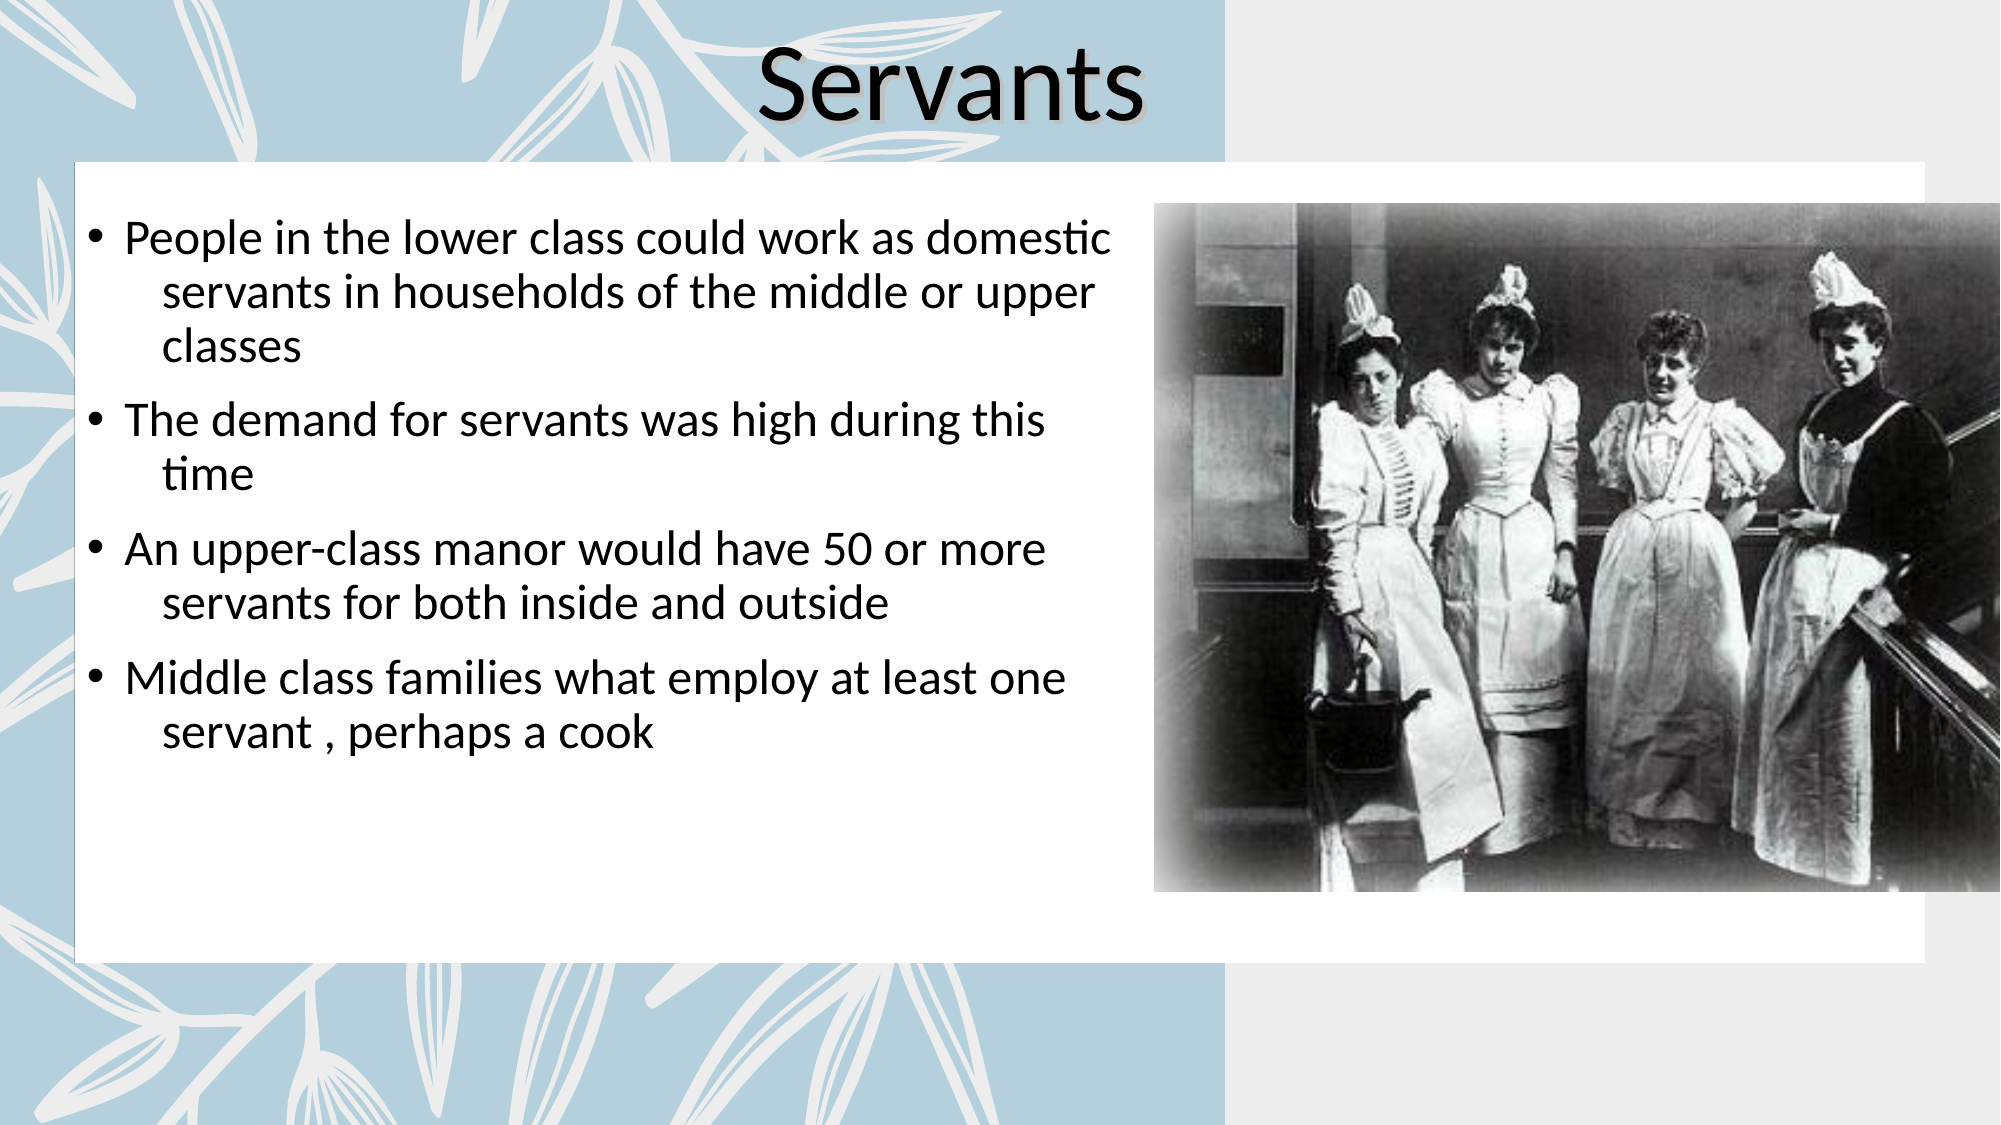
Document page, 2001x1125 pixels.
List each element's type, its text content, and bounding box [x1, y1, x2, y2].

list People in the lower class could work as domestic servants in households of the middle or upper classes The demand for servants was high during this time An upper-class manor would have 50 or more servants for both inside and outside Middle class families what employ at least one servant , perhaps a cook [71, 203, 1152, 1004]
text_box Servants [741, 0, 1163, 150]
text_box [0, 0, 2000, 1125]
picture [1154, 203, 2000, 892]
